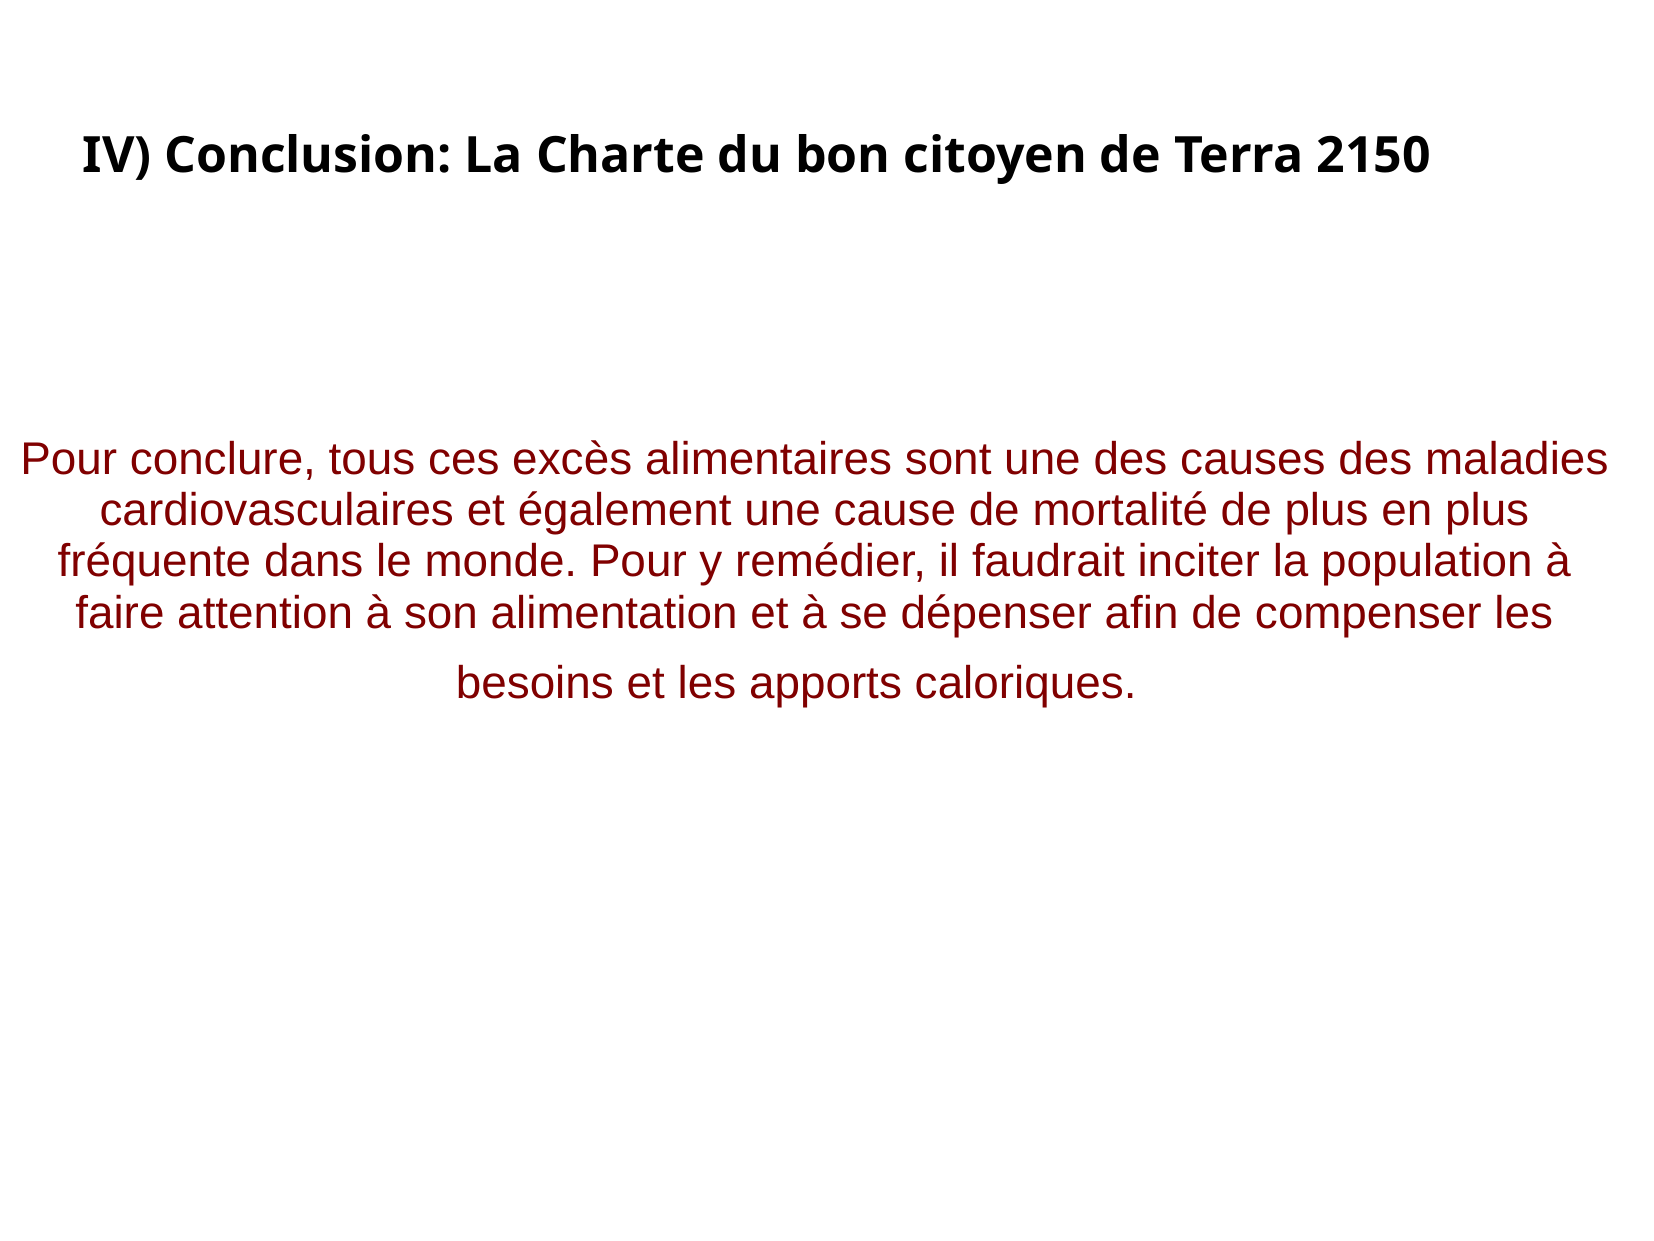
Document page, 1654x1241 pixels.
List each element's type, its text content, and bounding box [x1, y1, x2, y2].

title IV) Conclusion: La Charte du bon citoyen de Terra 2150 [82, 49, 1571, 224]
subtitle Pour conclure, tous ces excès alimentaires sont une des causes des maladies cardiovasculaires et également une cause de mortalité de plus en plus fréquente dans le monde. Pour y remédier, il faudrait inciter la population à faire attention à son alimentation et à se dépenser afin de compenser les besoins et les apports caloriques. [11, 224, 1619, 922]
